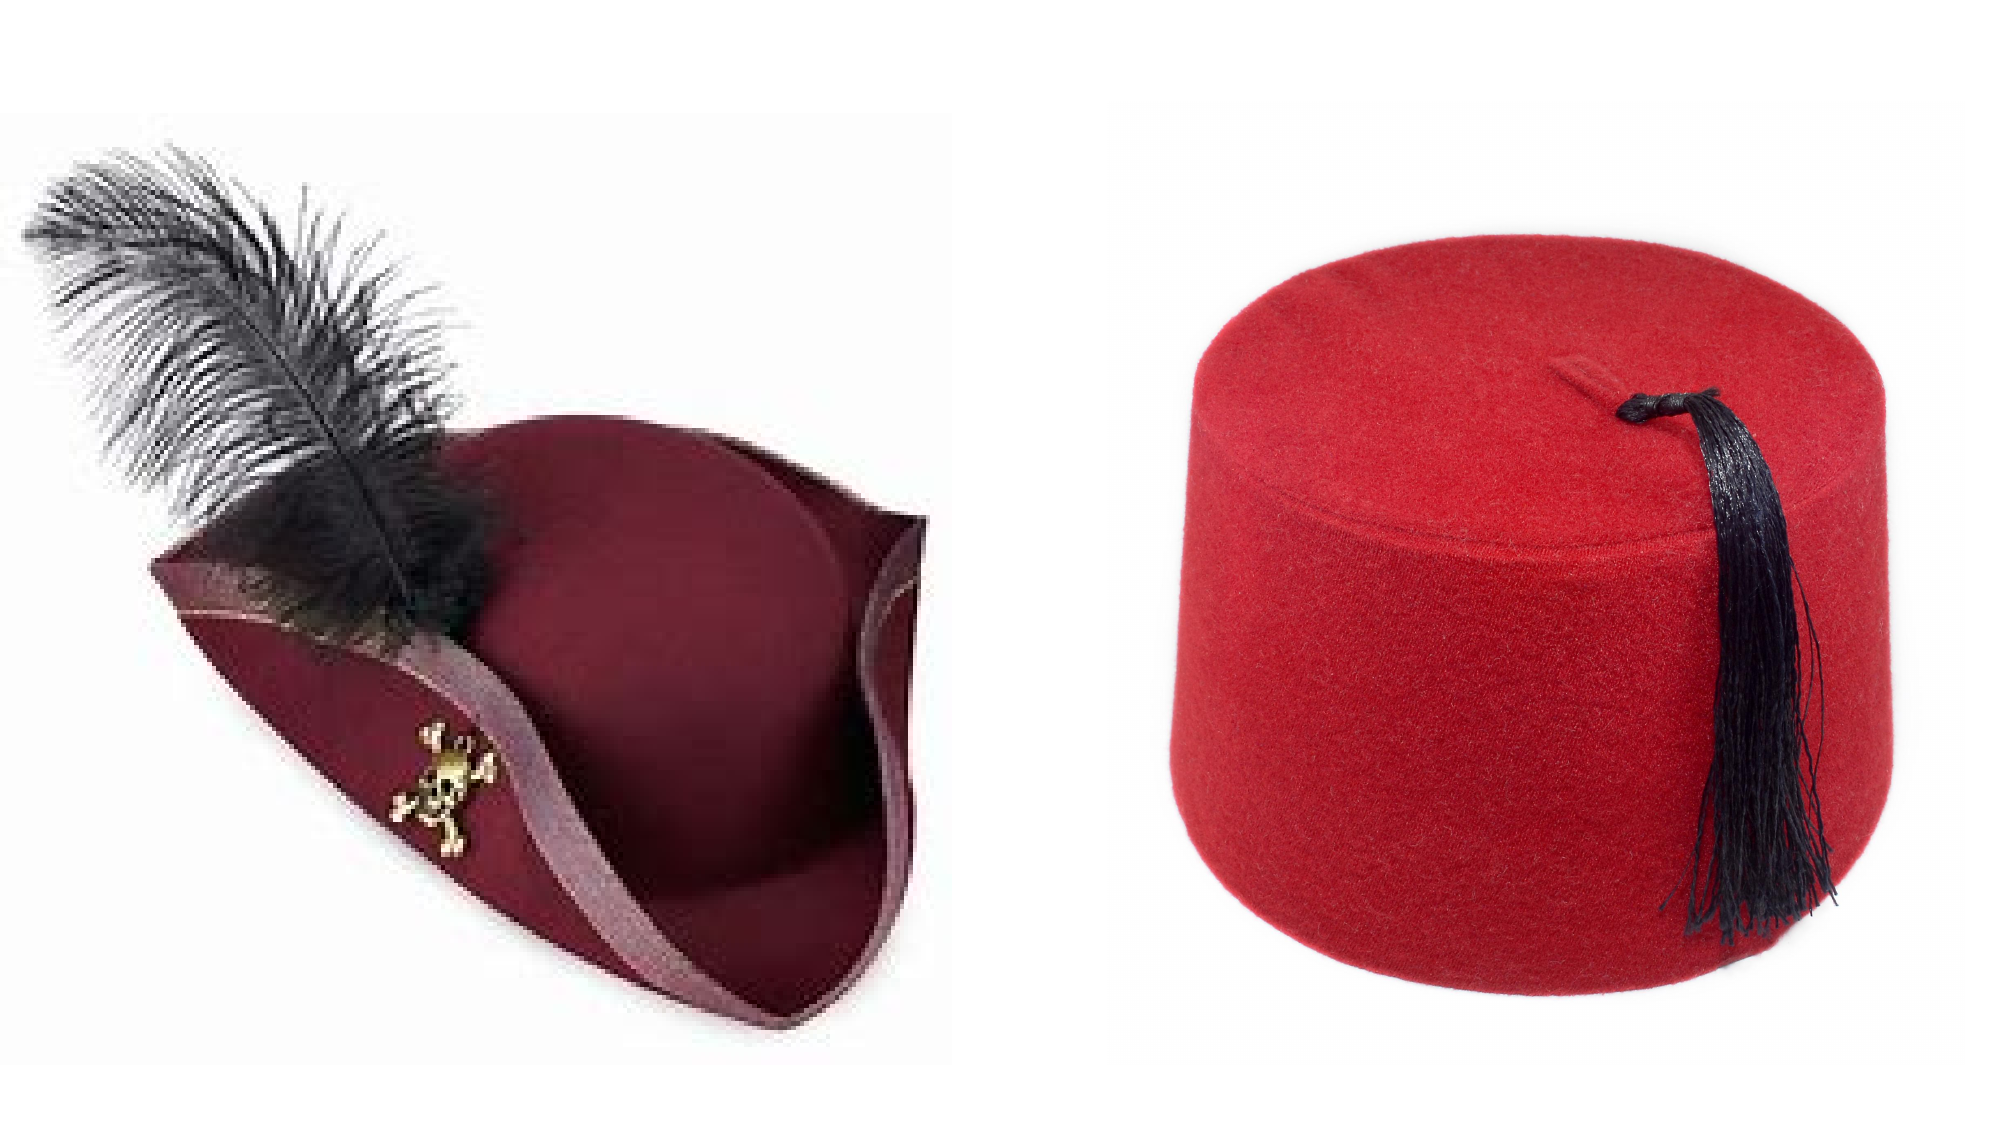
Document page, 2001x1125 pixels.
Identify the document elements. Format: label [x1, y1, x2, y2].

picture [0, 113, 952, 1065]
picture [1107, 101, 1965, 1065]
